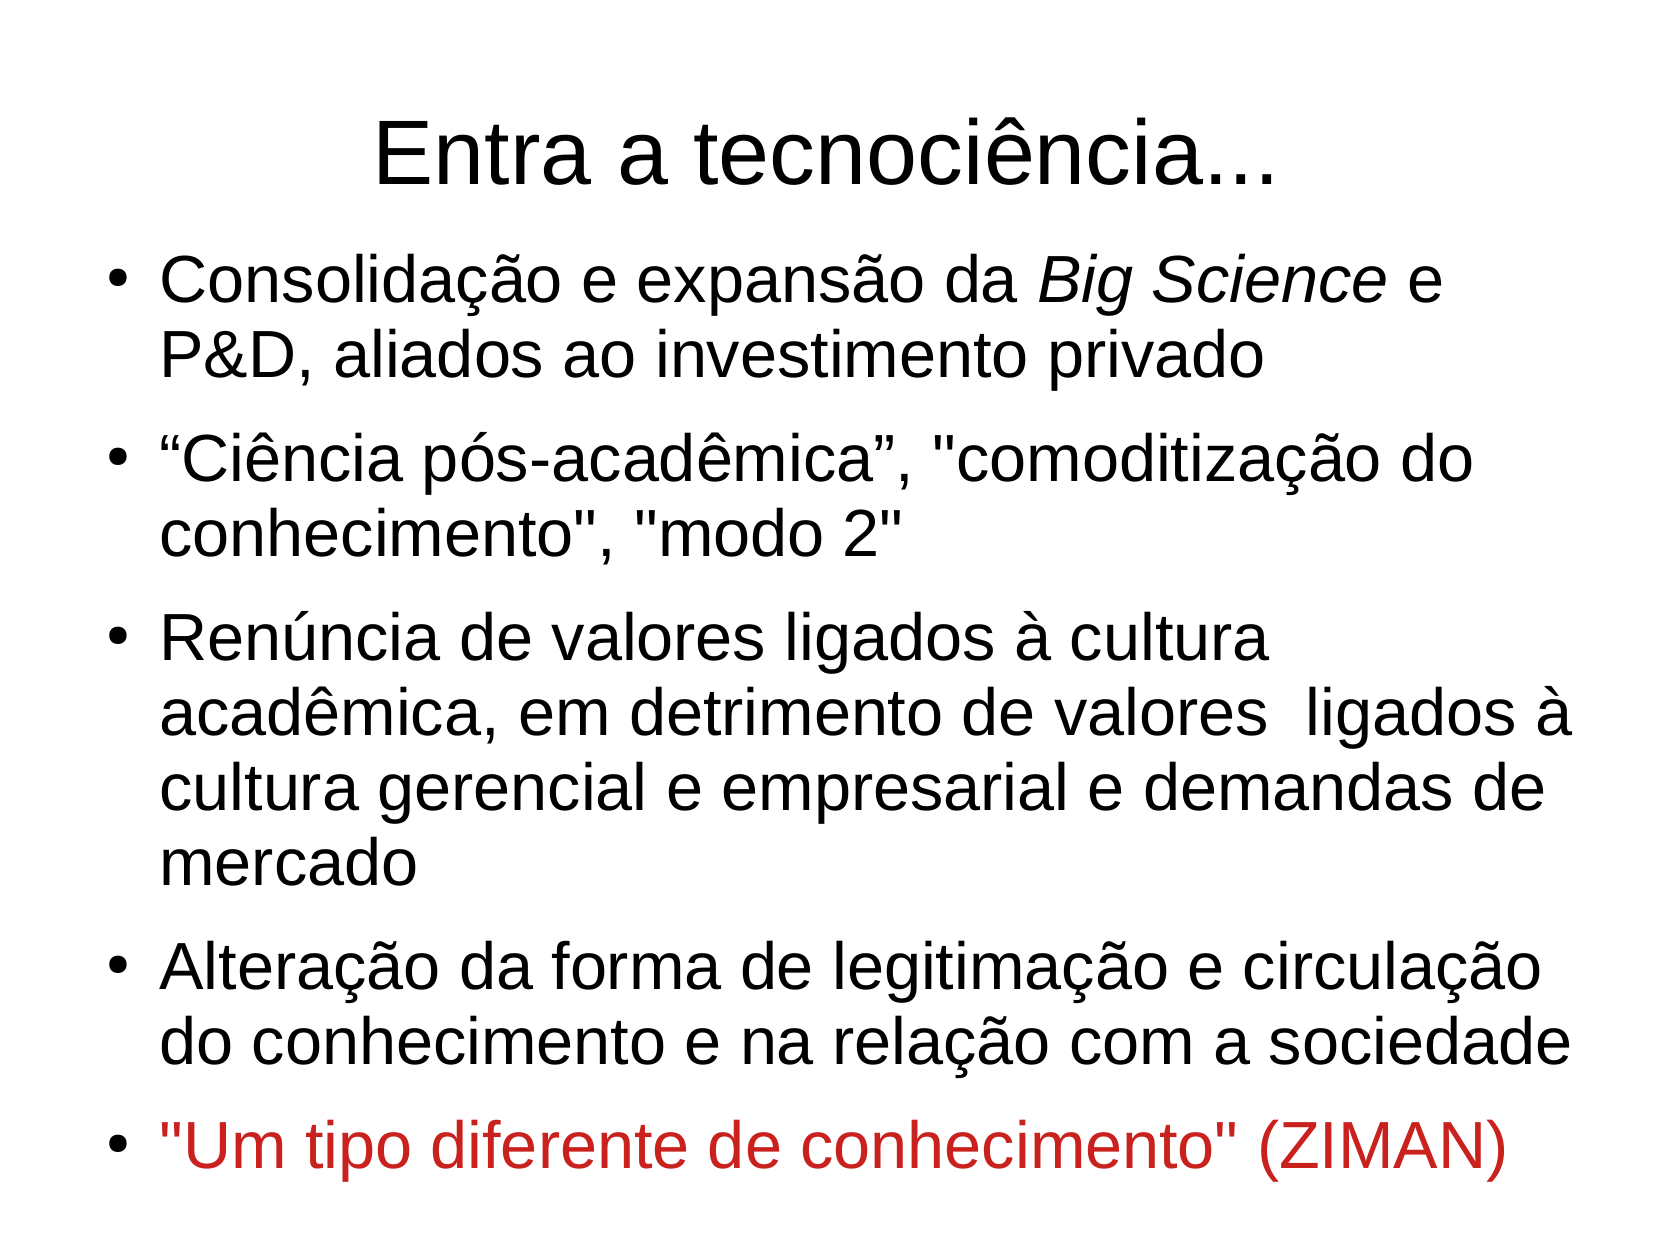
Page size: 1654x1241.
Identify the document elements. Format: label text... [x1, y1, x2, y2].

list Consolidação e expansão da Big Science e P&D, aliados ao investimento privado “Ciência pós-acadêmica”, "comoditização do conhecimento", "modo 2" Renúncia de valores ligados à cultura acadêmica, em detrimento de valores ligados à cultura gerencial e empresarial e demandas de mercado Alteração da forma de legitimação e circulação do conhecimento e na relação com a sociedade "Um tipo diferente de conhecimento" (ZIMAN) [88, 242, 1577, 1183]
title Entra a tecnociência... [82, 49, 1571, 257]
